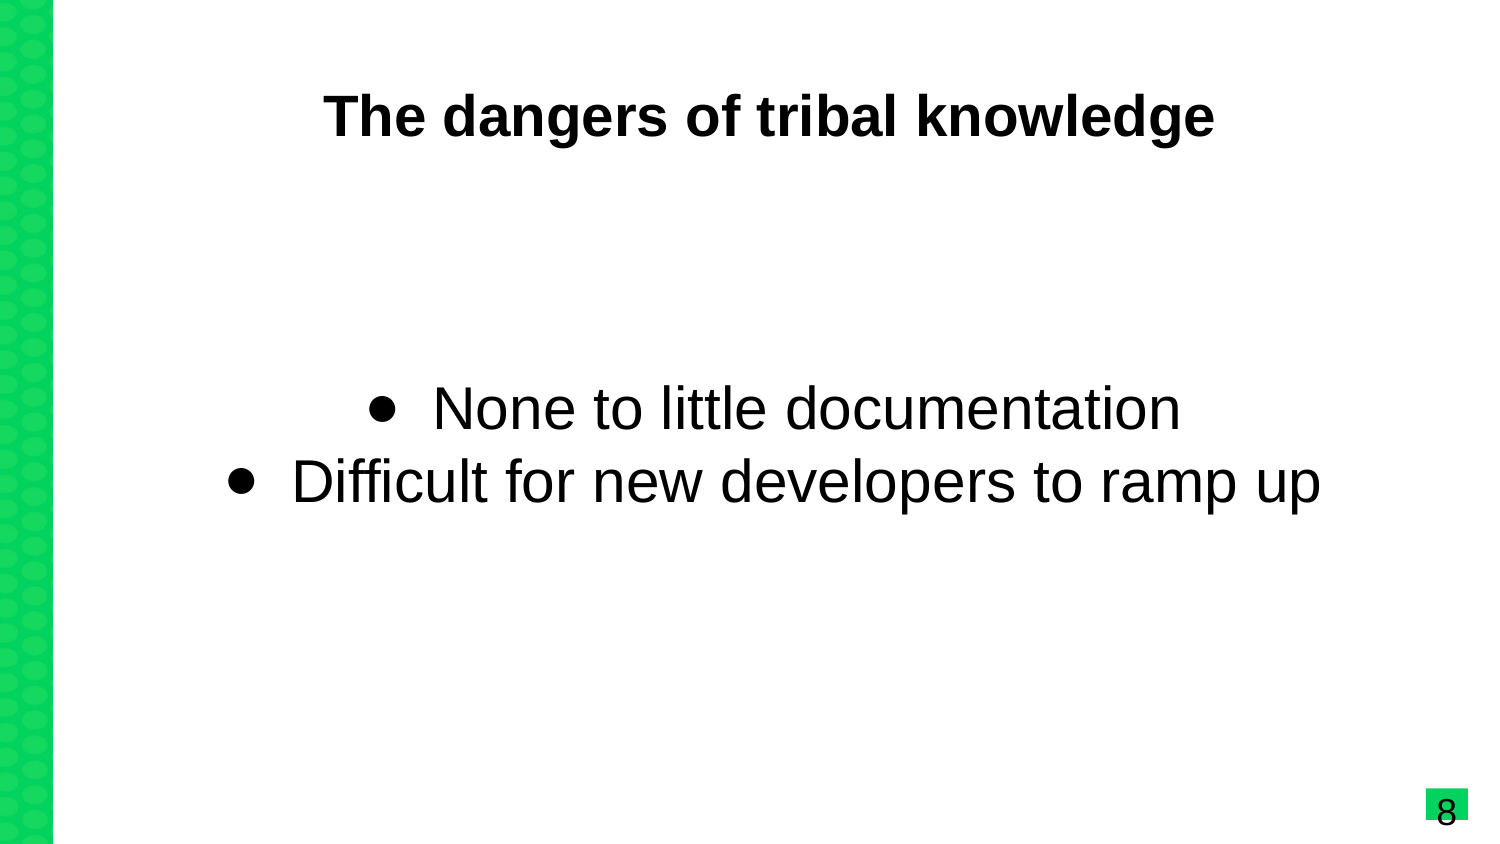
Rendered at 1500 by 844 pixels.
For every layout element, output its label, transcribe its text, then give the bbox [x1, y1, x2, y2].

picture [0, 0, 53, 844]
text_box None to little documentation Difficult for new developers to ramp up [95, 289, 1446, 573]
text_box <number> [1425, 788, 1468, 820]
text_box The dangers of tribal knowledge [143, 70, 1397, 168]
